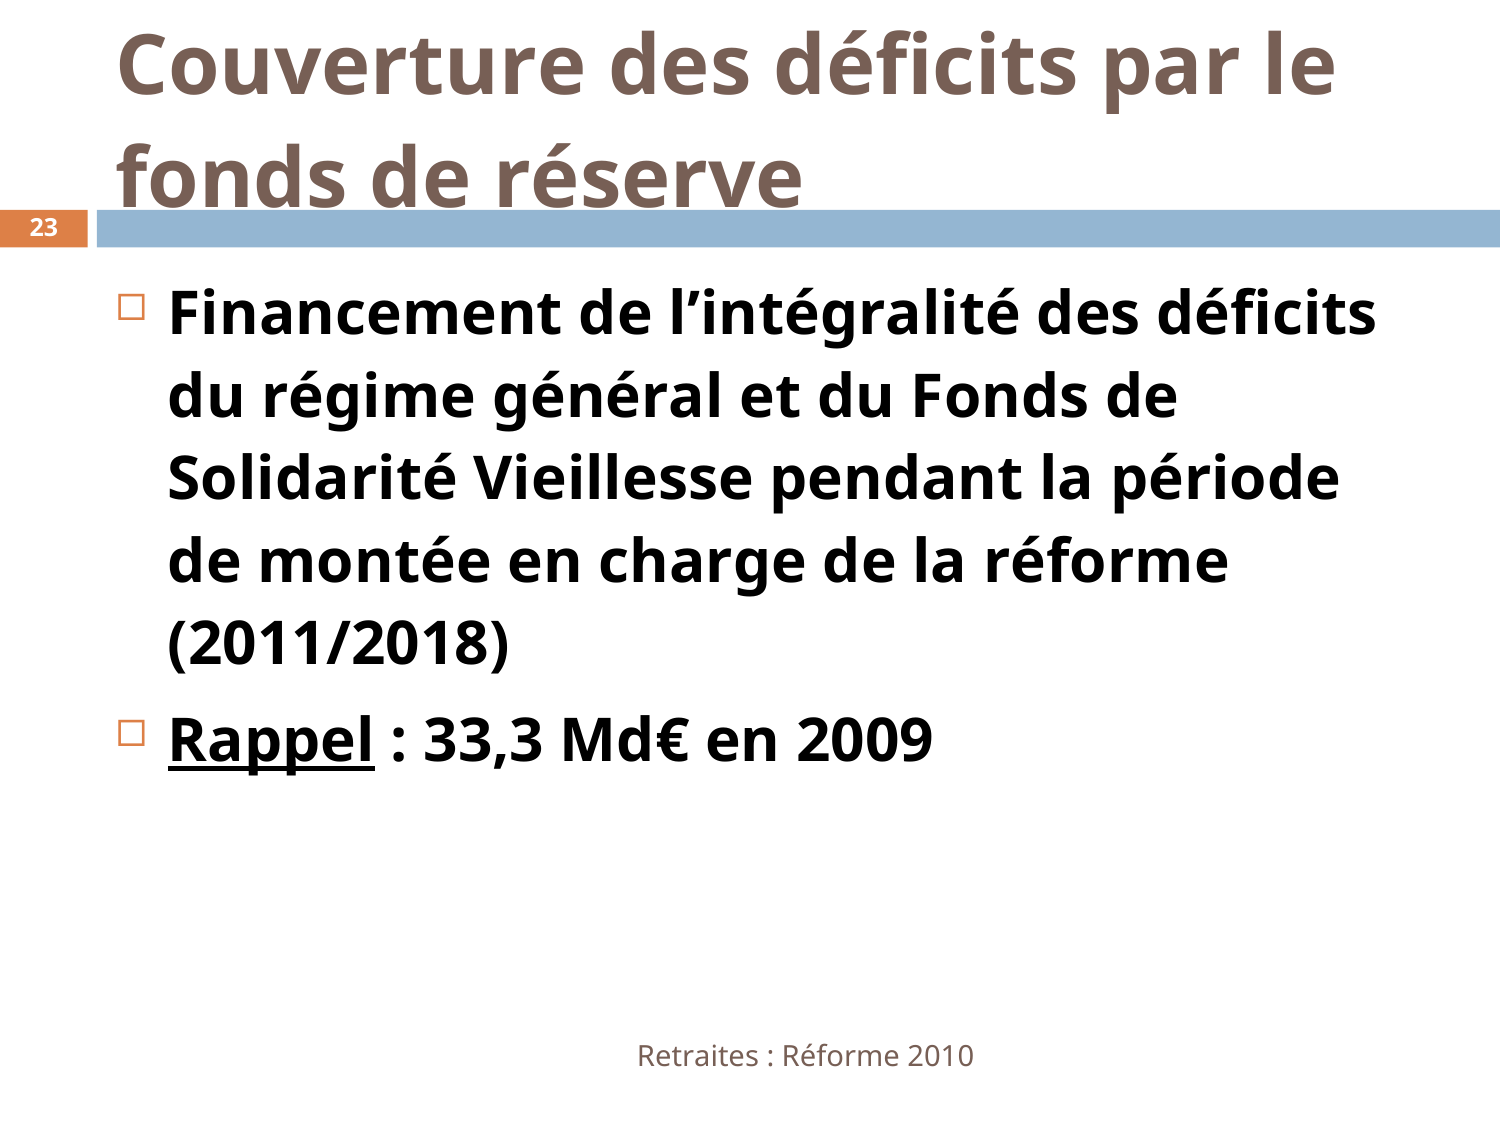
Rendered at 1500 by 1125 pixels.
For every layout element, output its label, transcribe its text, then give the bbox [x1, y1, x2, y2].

title Couverture des déficits par le fonds de réserve [100, 0, 1438, 244]
text_box Retraites : Réforme 2010 [99, 1025, 990, 1085]
list Financement de l’intégralité des déficits du régime général et du Fonds de Solidarité Vieillesse pendant la période de montée en charge de la réforme (2011/2018) Rappel : 33,3 Md€ en 2009 [100, 262, 1438, 1001]
text_box <numéro> [0, 208, 88, 249]
